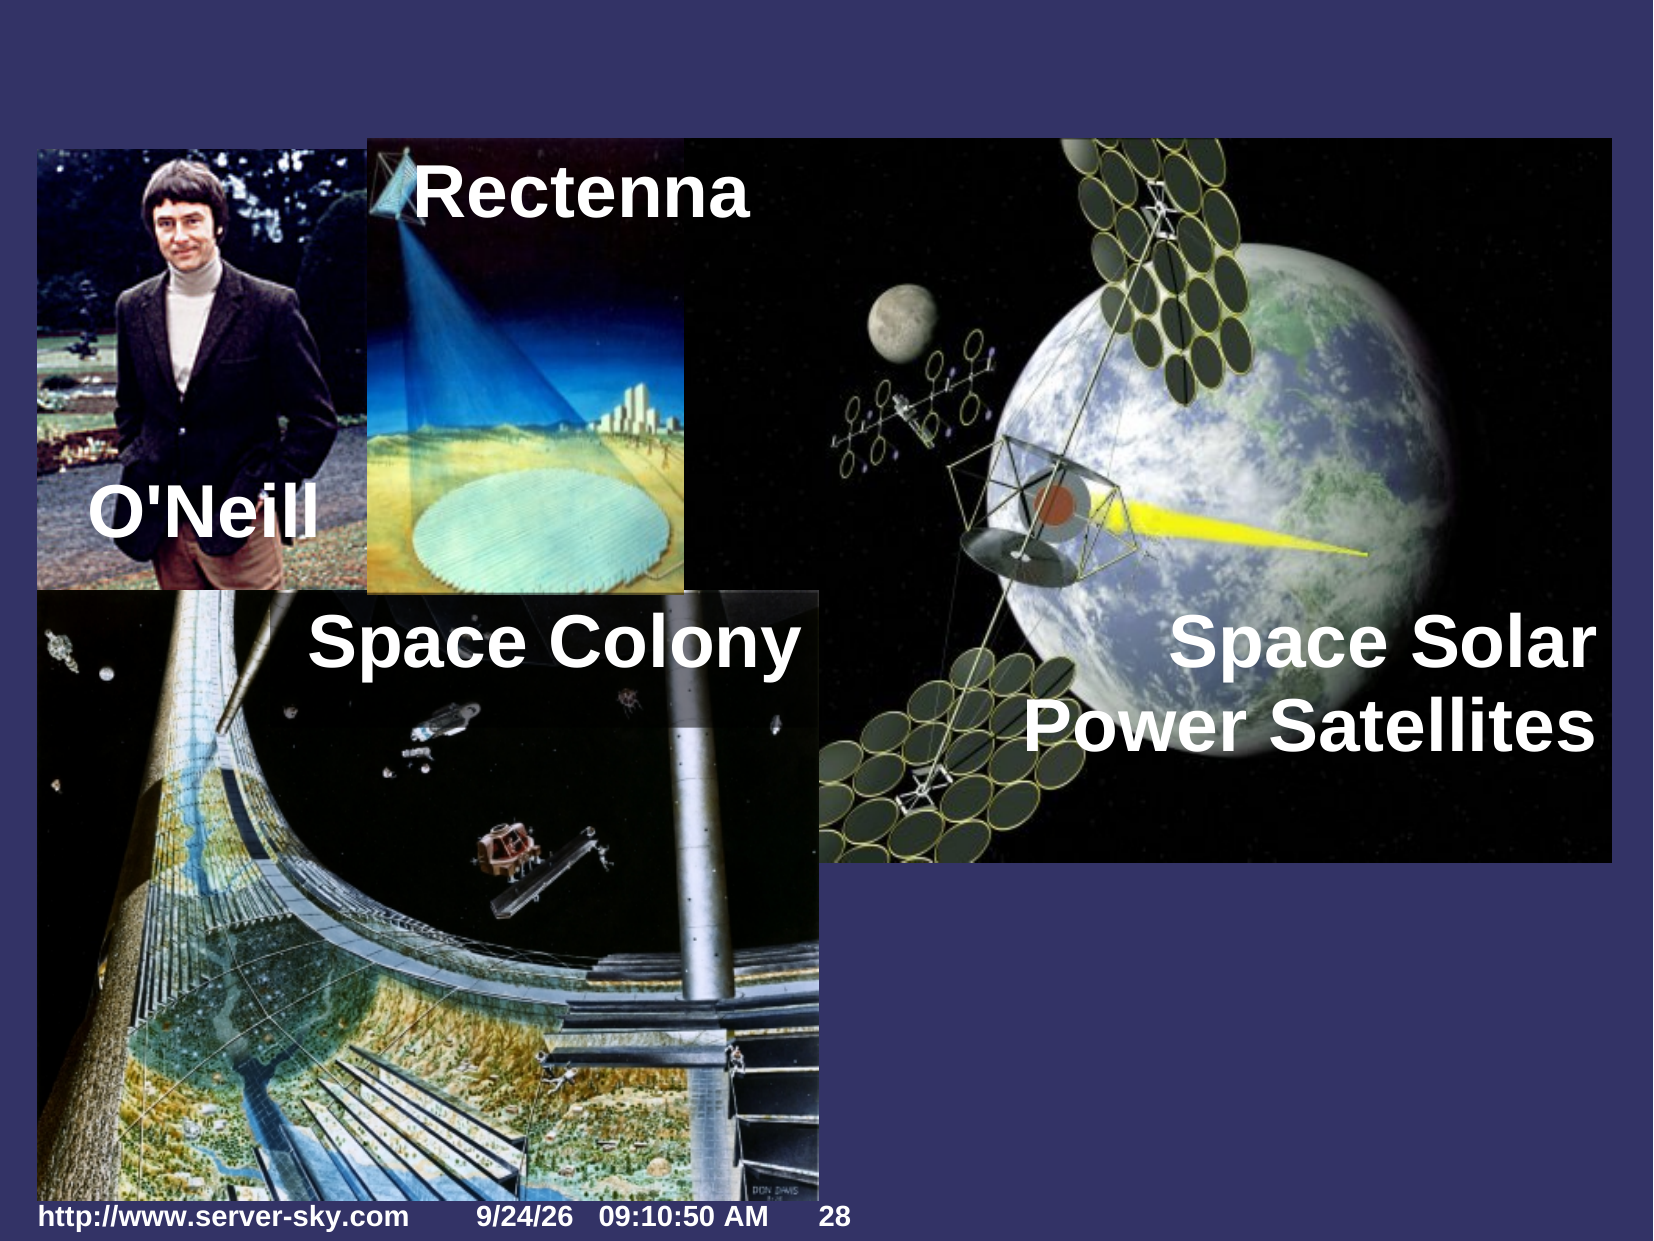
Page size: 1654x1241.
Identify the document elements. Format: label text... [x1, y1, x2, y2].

text_box Rectenna [367, 142, 766, 271]
picture [37, 138, 1612, 1201]
text_box O'Neill [43, 461, 367, 591]
text_box Space Colony [270, 592, 818, 728]
text_box Space Solar Power Satellites [967, 592, 1613, 863]
